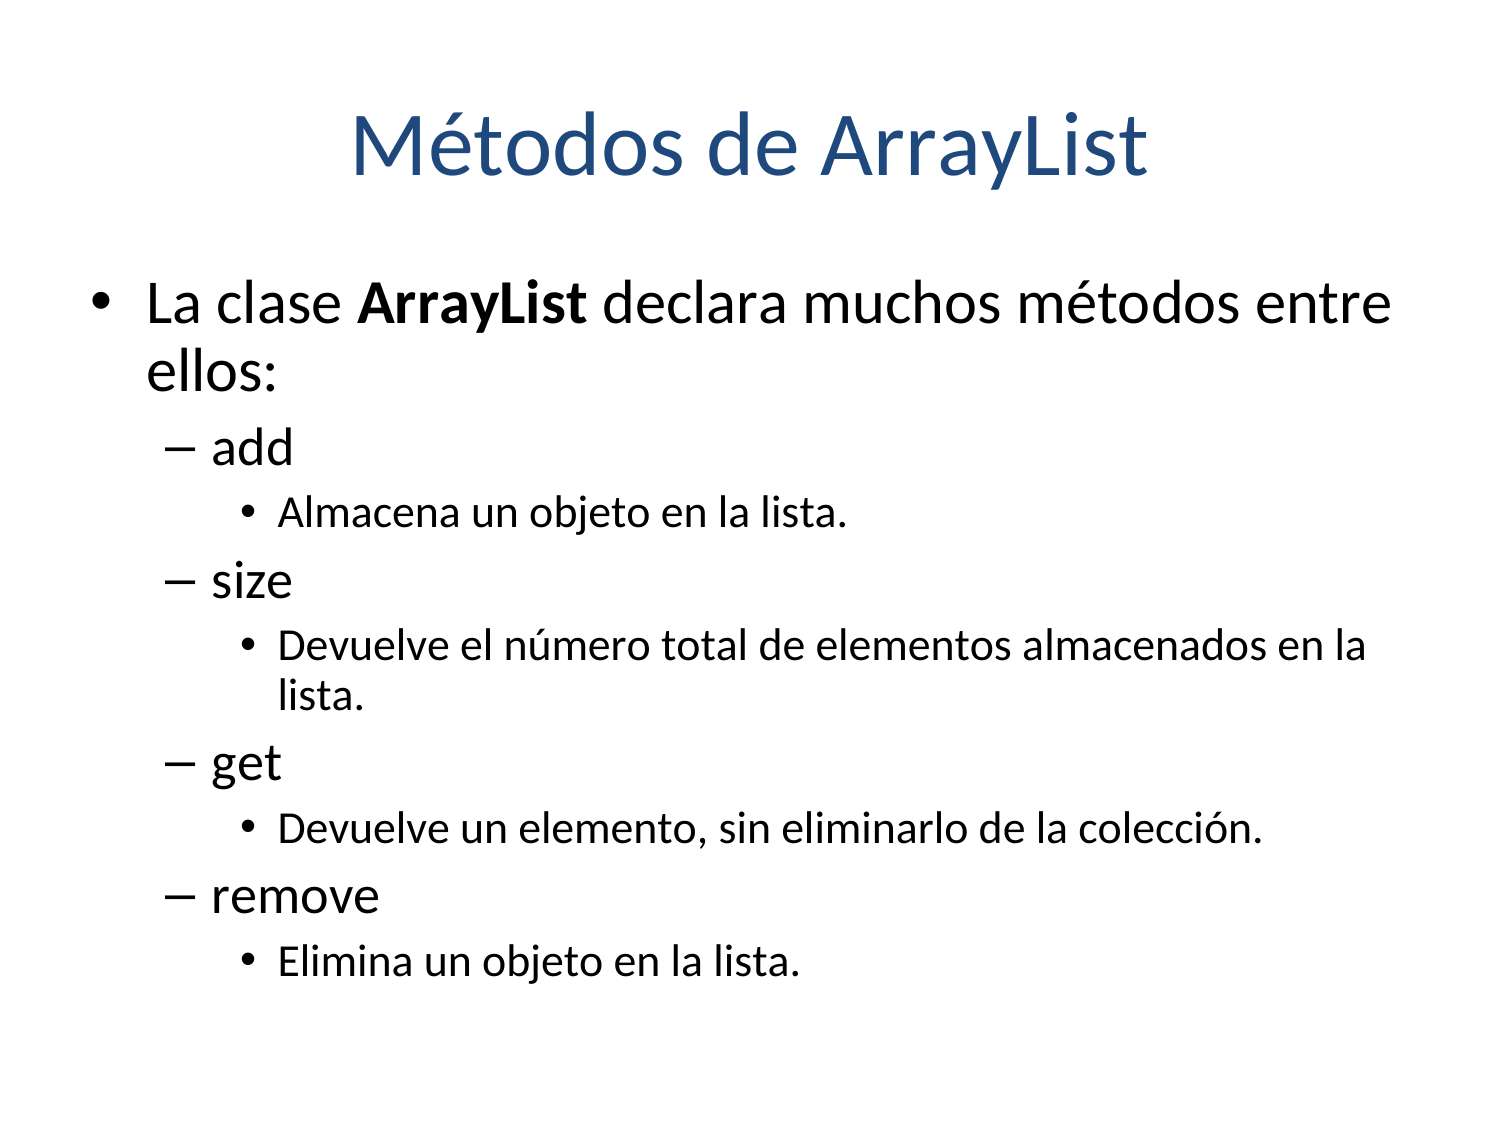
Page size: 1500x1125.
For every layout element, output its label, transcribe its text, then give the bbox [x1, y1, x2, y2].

list La clase ArrayList declara muchos métodos entre ellos: add Almacena un objeto en la lista. size Devuelve el número total de elementos almacenados en la lista. get Devuelve un elemento, sin eliminarlo de la colección. remove Elimina un objeto en la lista. [75, 262, 1426, 1005]
title Métodos de ArrayList [75, 45, 1426, 233]
